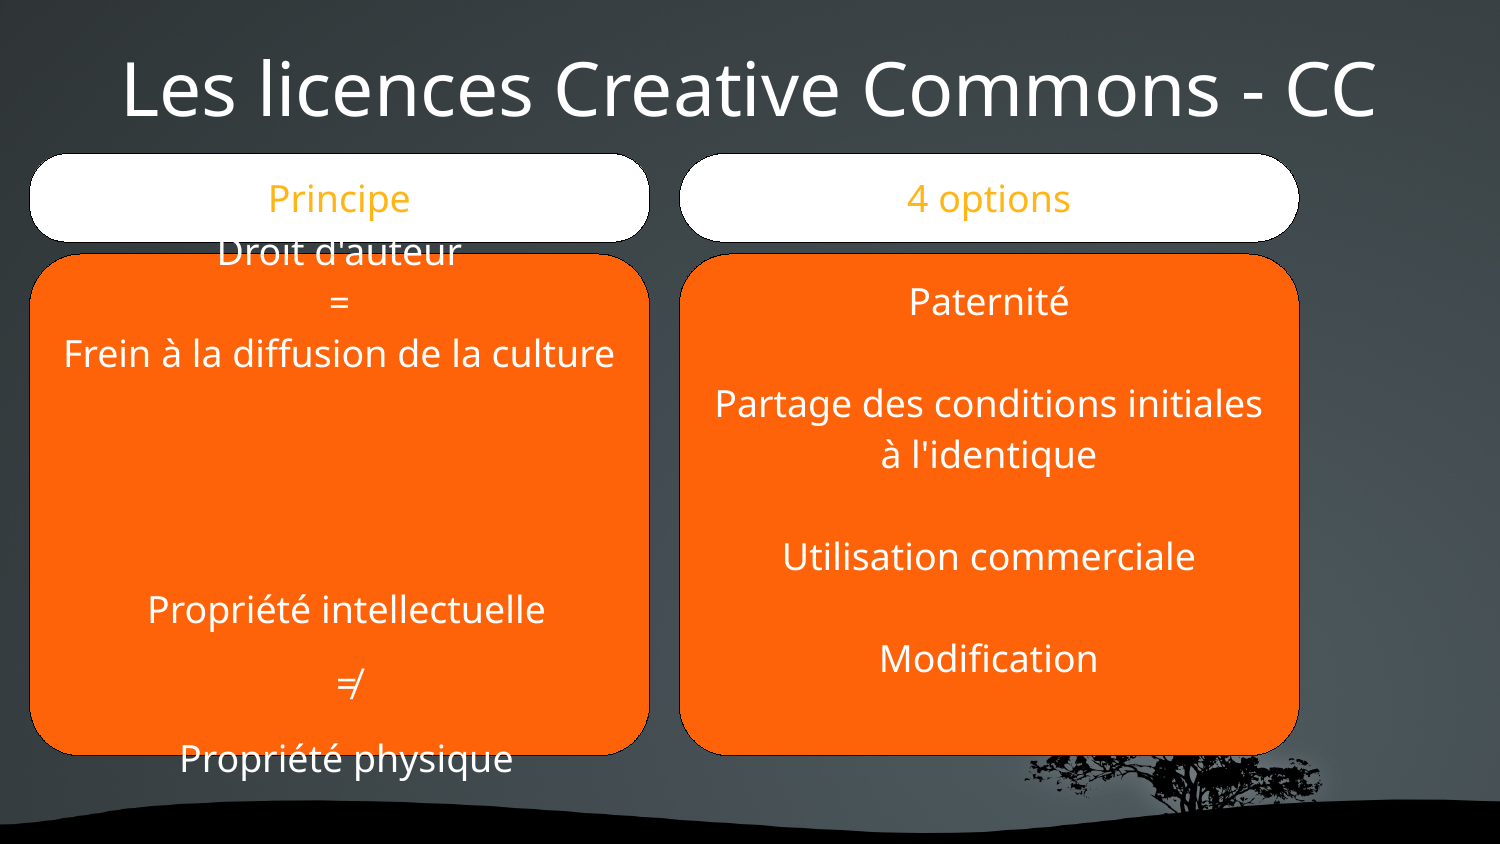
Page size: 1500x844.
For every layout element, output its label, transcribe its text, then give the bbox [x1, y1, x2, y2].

text_box Les licences Creative Commons - CC [75, 33, 1425, 175]
picture [0, 0, 1500, 844]
text_box Paternité Partage des conditions initiales à l'identique Utilisation commerciale Modification [679, 253, 1300, 756]
text_box Principe [29, 153, 650, 243]
text_box 4 options [679, 153, 1300, 243]
text_box Droit d'auteur = Frein à la diffusion de la culture Propriété intellectuelle ≠ Propriété physique [29, 253, 650, 756]
